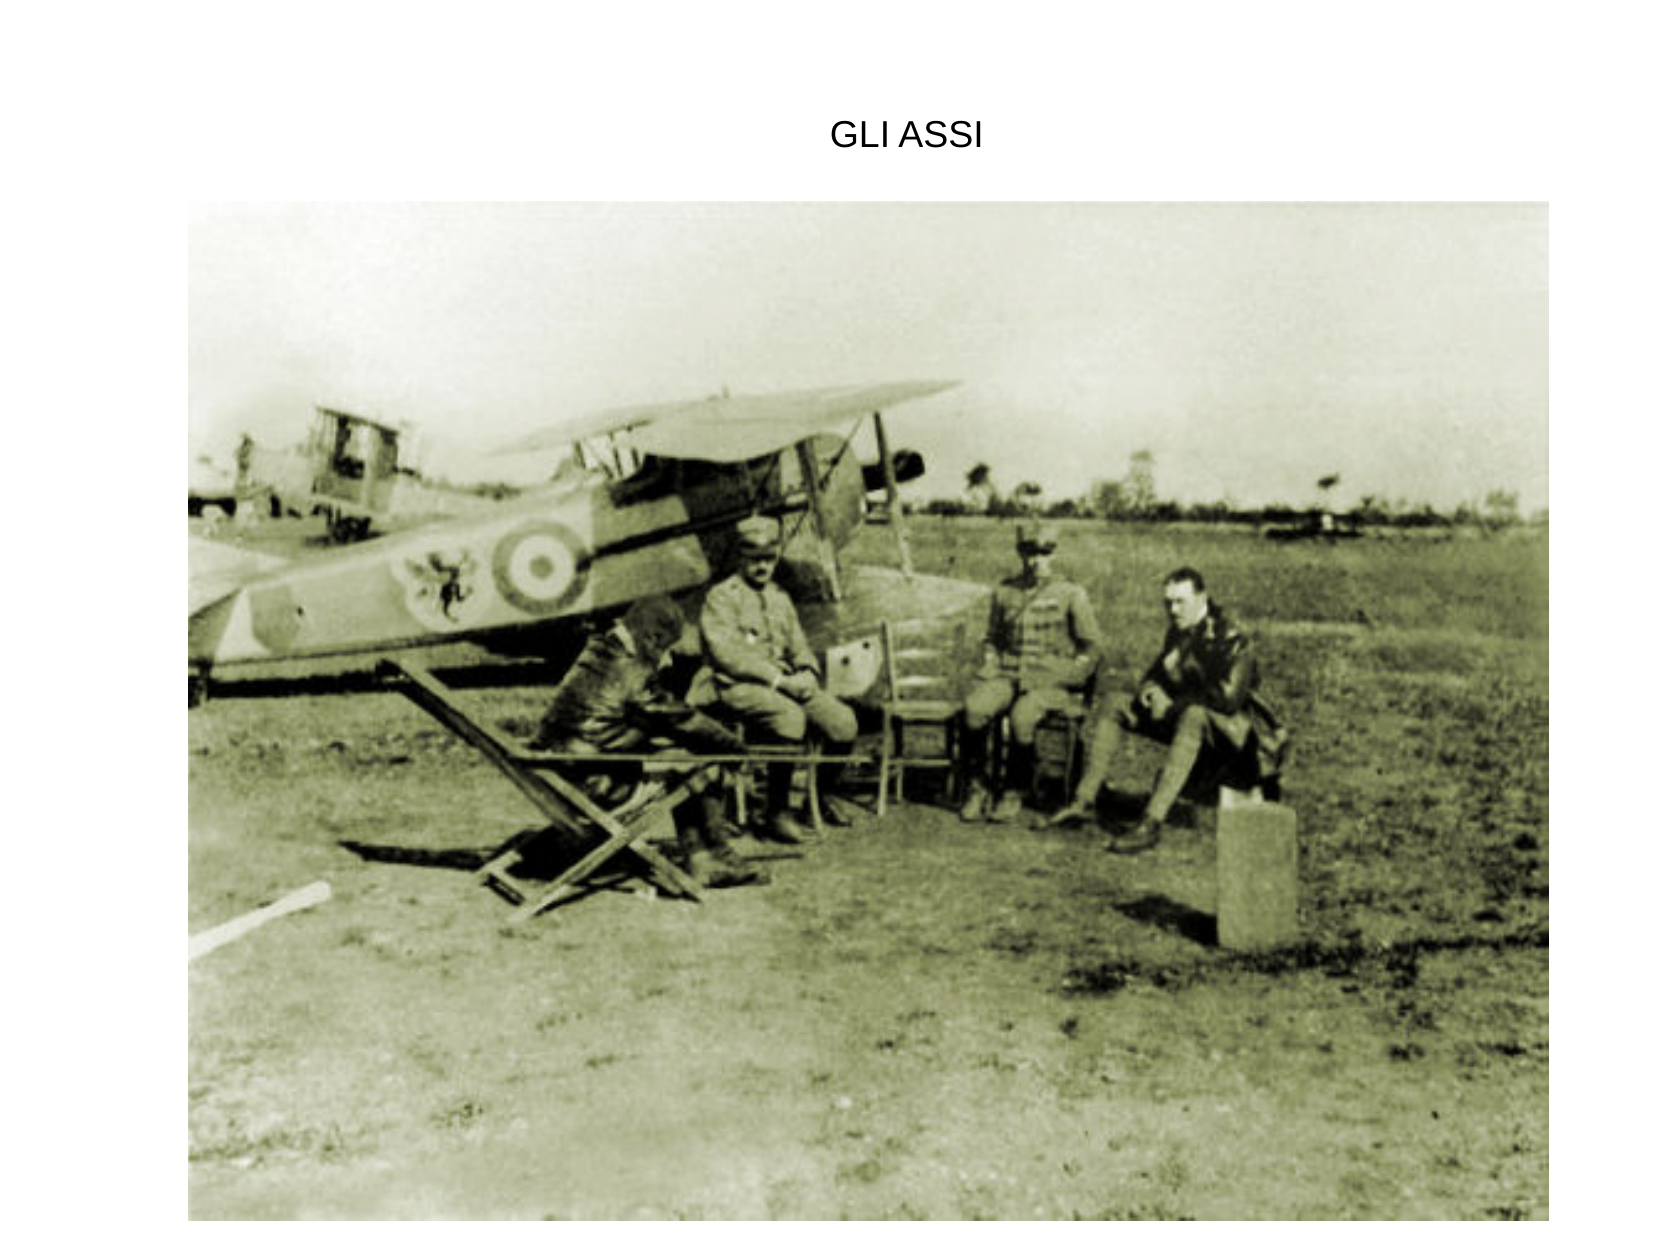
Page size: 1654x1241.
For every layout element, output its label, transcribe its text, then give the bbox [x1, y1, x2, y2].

picture [188, 201, 1549, 1221]
text_box GLI ASSI [814, 106, 1000, 164]
